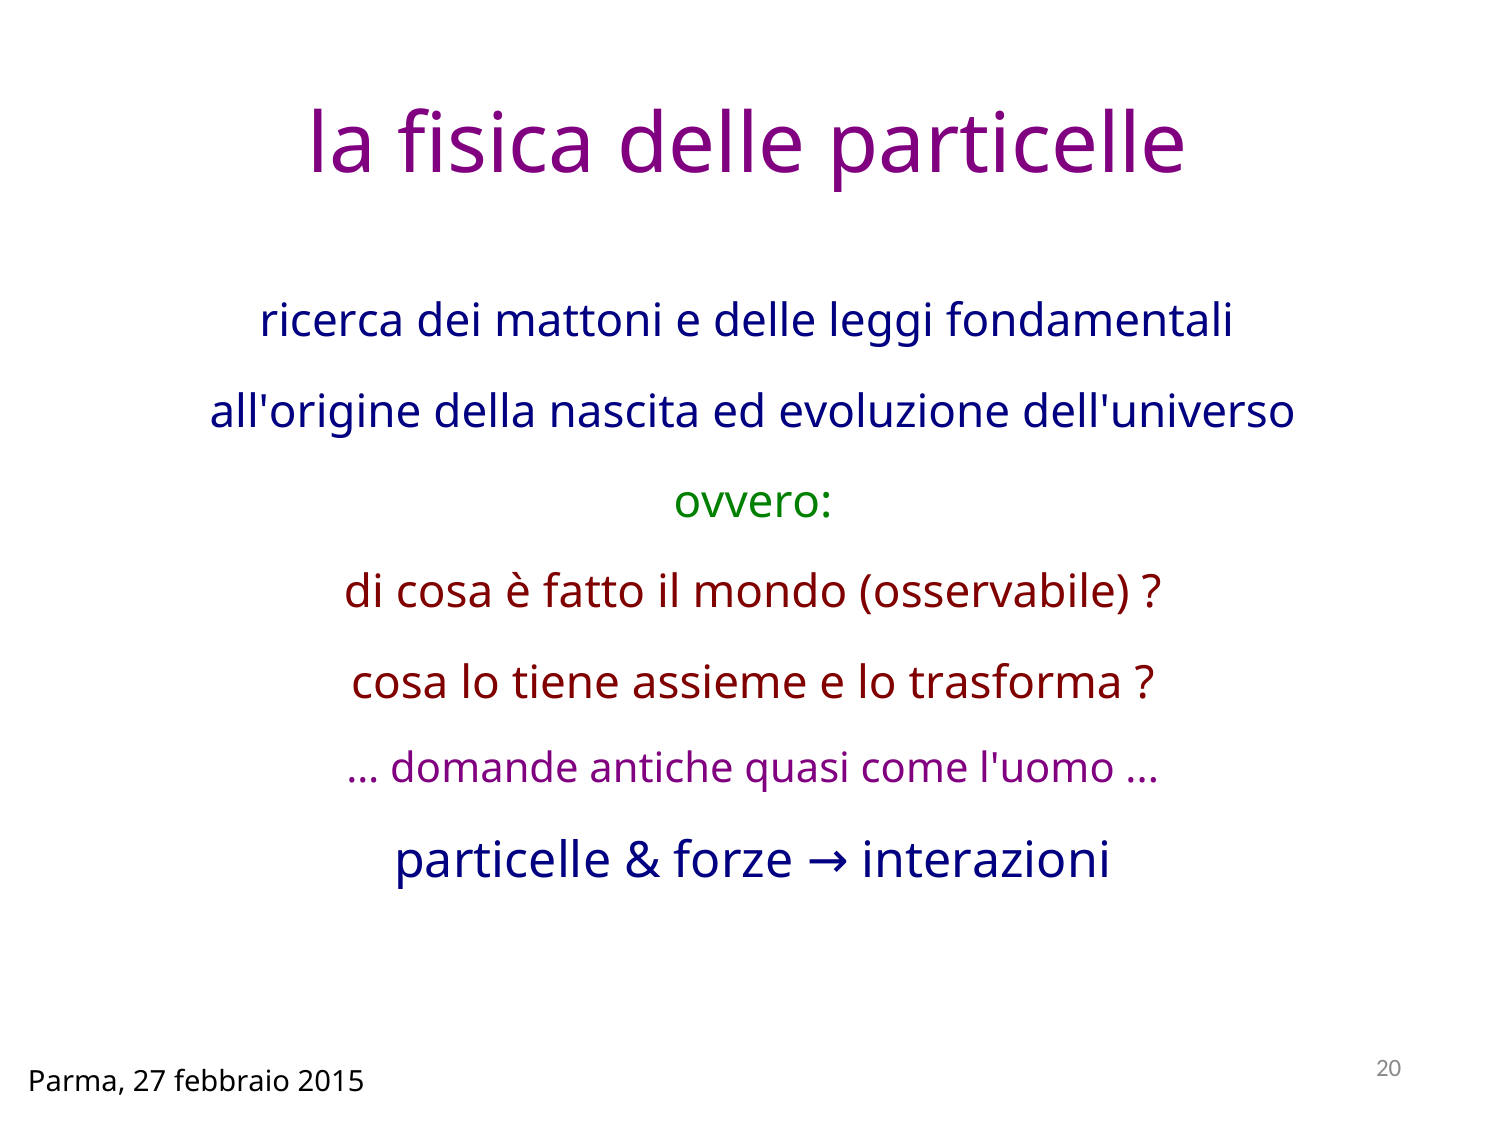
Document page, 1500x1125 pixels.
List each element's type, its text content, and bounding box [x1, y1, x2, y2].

text_box <number> [1074, 1042, 1417, 1095]
text_box la fisica delle particelle [73, 11, 1424, 233]
text_box ricerca dei mattoni e delle leggi fondamentali all'origine della nascita ed evoluzione dell'universo ovvero: di cosa è fatto il mondo (osservabile) ? cosa lo tiene assieme e lo trasforma ? … domande antiche quasi come l'uomo ... particelle & forze → interazioni [59, 274, 1447, 886]
